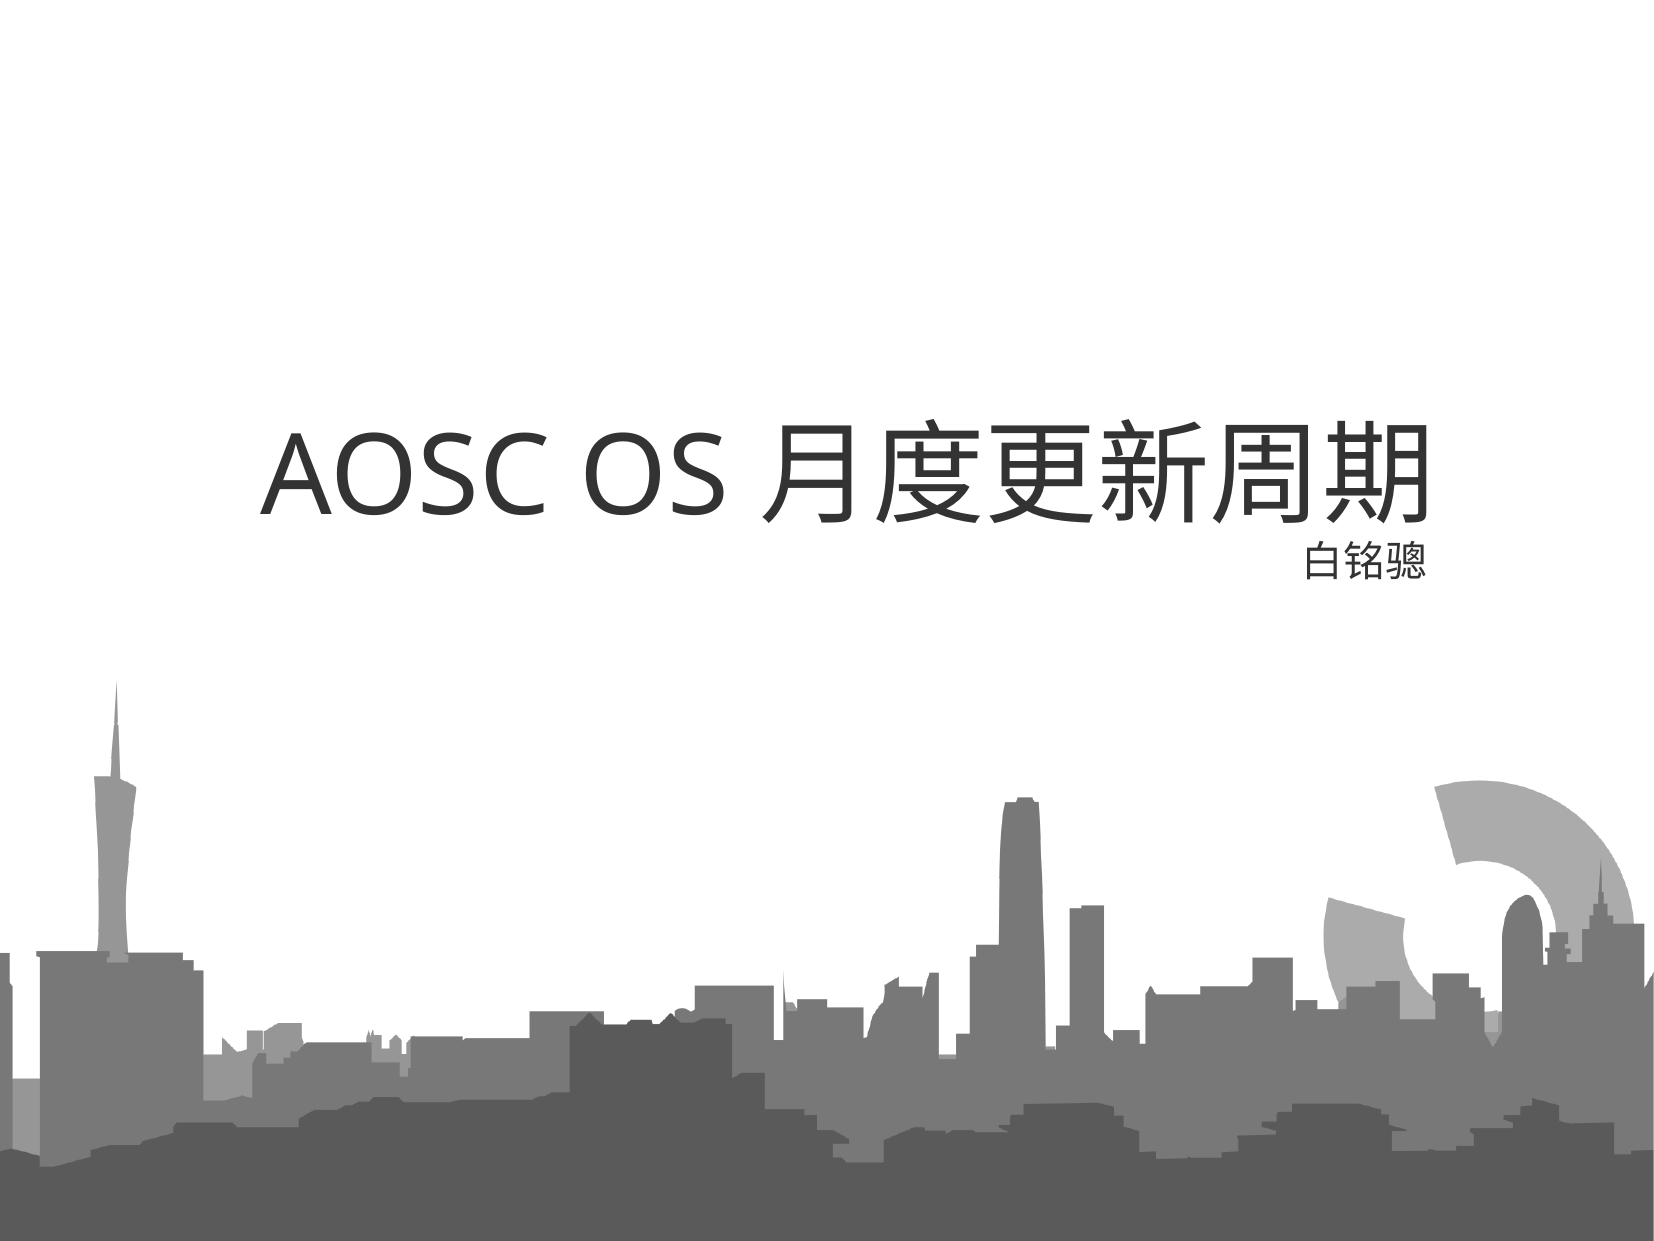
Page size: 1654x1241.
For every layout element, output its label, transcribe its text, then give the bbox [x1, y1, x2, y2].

picture [0, 0, 1654, 1241]
title AOSC OS月度更新周期 [0, 362, 1435, 570]
title 白铭骢 [1216, 456, 1512, 665]
